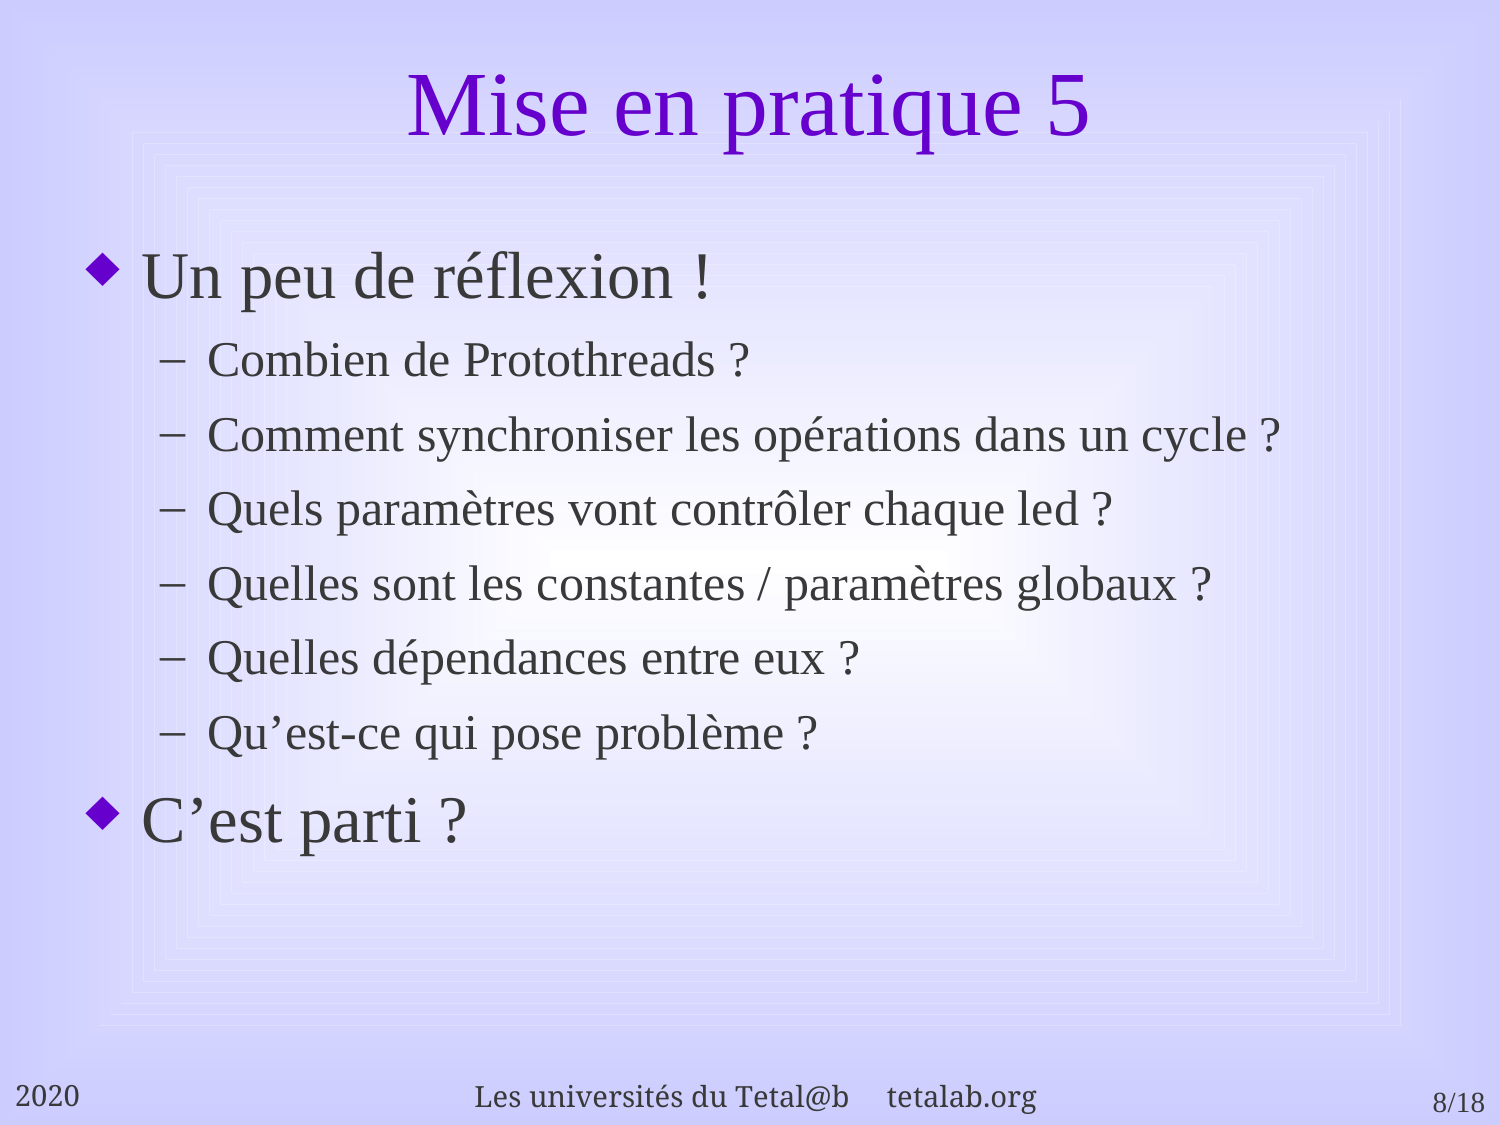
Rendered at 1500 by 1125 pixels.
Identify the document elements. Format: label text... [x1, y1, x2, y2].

list Un peu de réflexion ! Combien de Protothreads ? Comment synchroniser les opérations dans un cycle ? Quels paramètres vont contrôler chaque led ? Quelles sont les constantes / paramètres globaux ? Quelles dépendances entre eux ? Qu’est-ce qui pose problème ? C’est parti ? [70, 224, 1453, 1016]
title Mise en pratique 5 [0, 0, 1500, 198]
